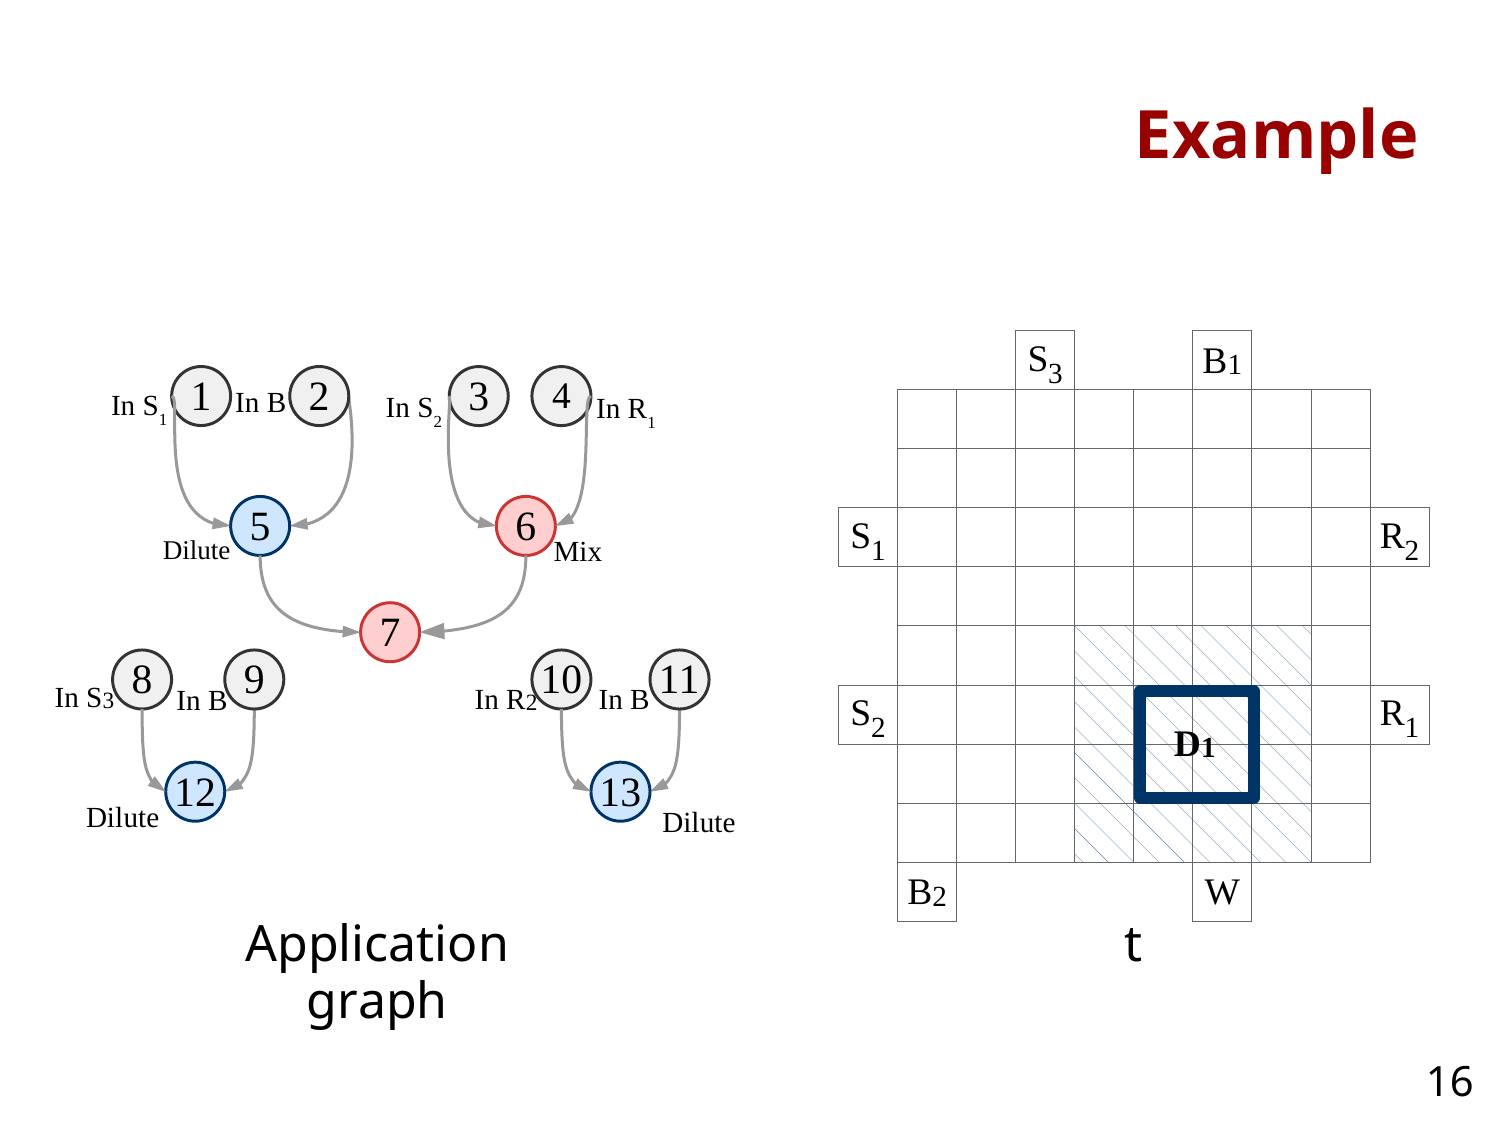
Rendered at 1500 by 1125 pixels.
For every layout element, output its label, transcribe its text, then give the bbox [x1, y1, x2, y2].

text_box In R2 [452, 674, 553, 728]
text_box 11 [650, 649, 710, 710]
text_box R1 [1370, 685, 1430, 745]
text_box 8 [137, 667, 146, 678]
text_box 4 [531, 366, 588, 426]
text_box B2 [897, 862, 957, 922]
text_box In S3 [33, 673, 130, 727]
text_box 8 [136, 679, 142, 692]
text_box t [912, 907, 1355, 981]
text_box 9 [224, 649, 284, 710]
text_box 7 [360, 602, 420, 662]
text_box 10 [532, 649, 591, 709]
text_box Mix [517, 527, 618, 576]
text_box 5 [230, 496, 290, 556]
text_box In S2 [361, 381, 457, 437]
text_box 2 [296, 366, 349, 426]
text_box R2 [1370, 507, 1430, 567]
text_box In R1 [579, 382, 671, 438]
text_box B1 [1192, 330, 1252, 390]
text_box Application graph [156, 907, 599, 981]
text_box 13 [590, 762, 651, 821]
text_box In B [564, 675, 665, 726]
text_box 10 [567, 667, 576, 675]
text_box [1074, 625, 1312, 863]
text_box S3 [1015, 330, 1075, 390]
text_box 8 [113, 649, 172, 709]
text_box 6 [496, 496, 556, 555]
text_box Dilute [145, 527, 246, 574]
text_box S1 [838, 507, 898, 567]
text_box 1 [177, 366, 224, 426]
text_box W [1192, 863, 1252, 907]
text_box Dilute [62, 793, 175, 842]
text_box In B [215, 377, 302, 427]
text_box S2 [838, 685, 898, 745]
text_box D1 [1157, 714, 1233, 781]
text_box 12 [165, 762, 225, 822]
text_box In B [142, 676, 243, 725]
title Example [75, 44, 1419, 227]
text_box 3 [453, 366, 509, 426]
text_box In S1 [88, 379, 183, 435]
text_box Dilute [617, 798, 751, 847]
